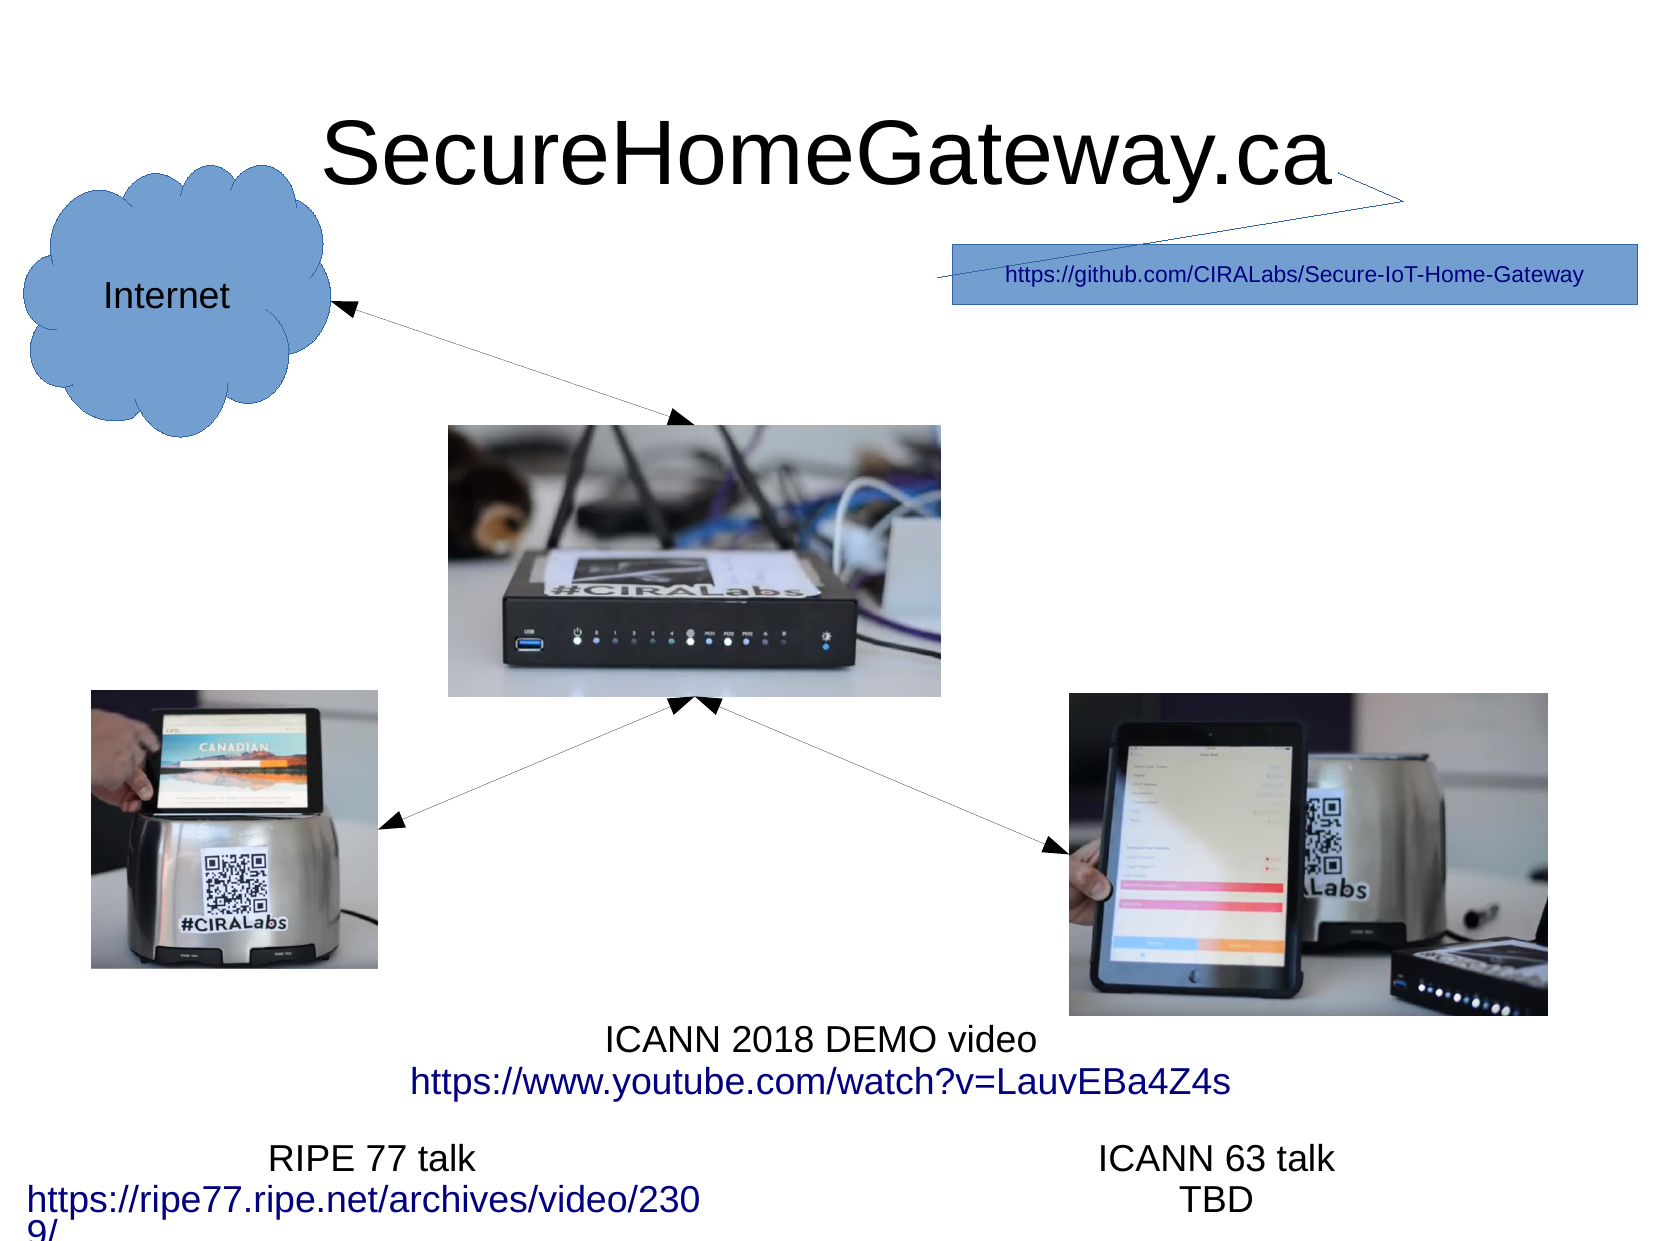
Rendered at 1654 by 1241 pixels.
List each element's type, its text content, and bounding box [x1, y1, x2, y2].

text_box ICANN 2018 DEMO video https://www.youtube.com/watch?v=LauvEBa4Z4s [342, 1011, 1300, 1111]
text_box Internet [23, 165, 331, 438]
text_box ICANN 63 talk TBD [791, 1129, 1642, 1229]
picture [1069, 693, 1548, 1016]
text_box https://github.com/CIRALabs/Secure-IoT-Home-Gateway [937, 172, 1637, 304]
picture [448, 425, 941, 697]
picture [91, 690, 378, 969]
text_box RIPE 77 talk https://ripe77.ripe.net/archives/video/2309/ [11, 1129, 733, 1229]
title SecureHomeGateway.ca [82, 49, 1571, 257]
